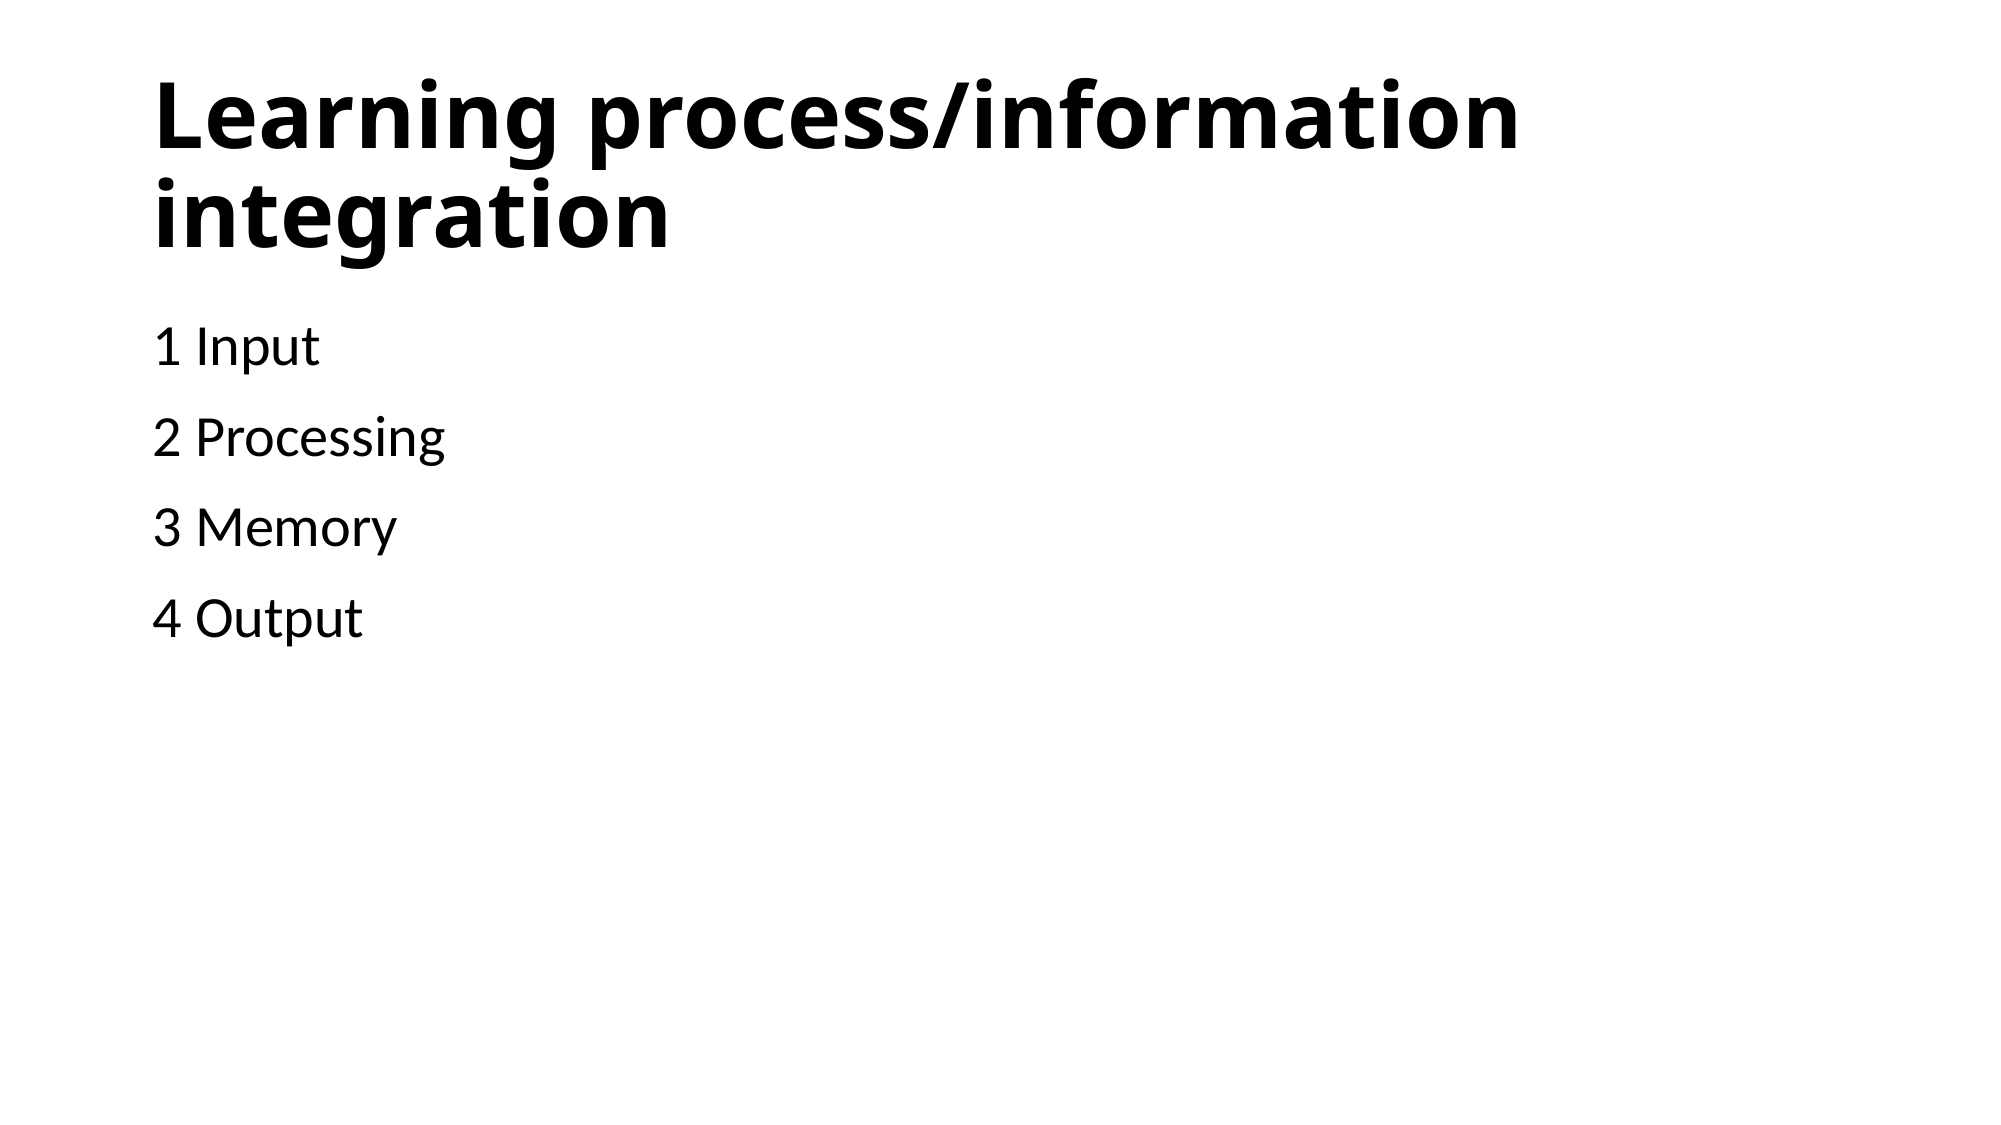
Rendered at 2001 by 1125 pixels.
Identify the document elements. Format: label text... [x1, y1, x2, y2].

title Learning process/information integration [137, 59, 1863, 278]
list 1 Input 2 Processing 3 Memory 4 Output [137, 299, 1863, 646]
